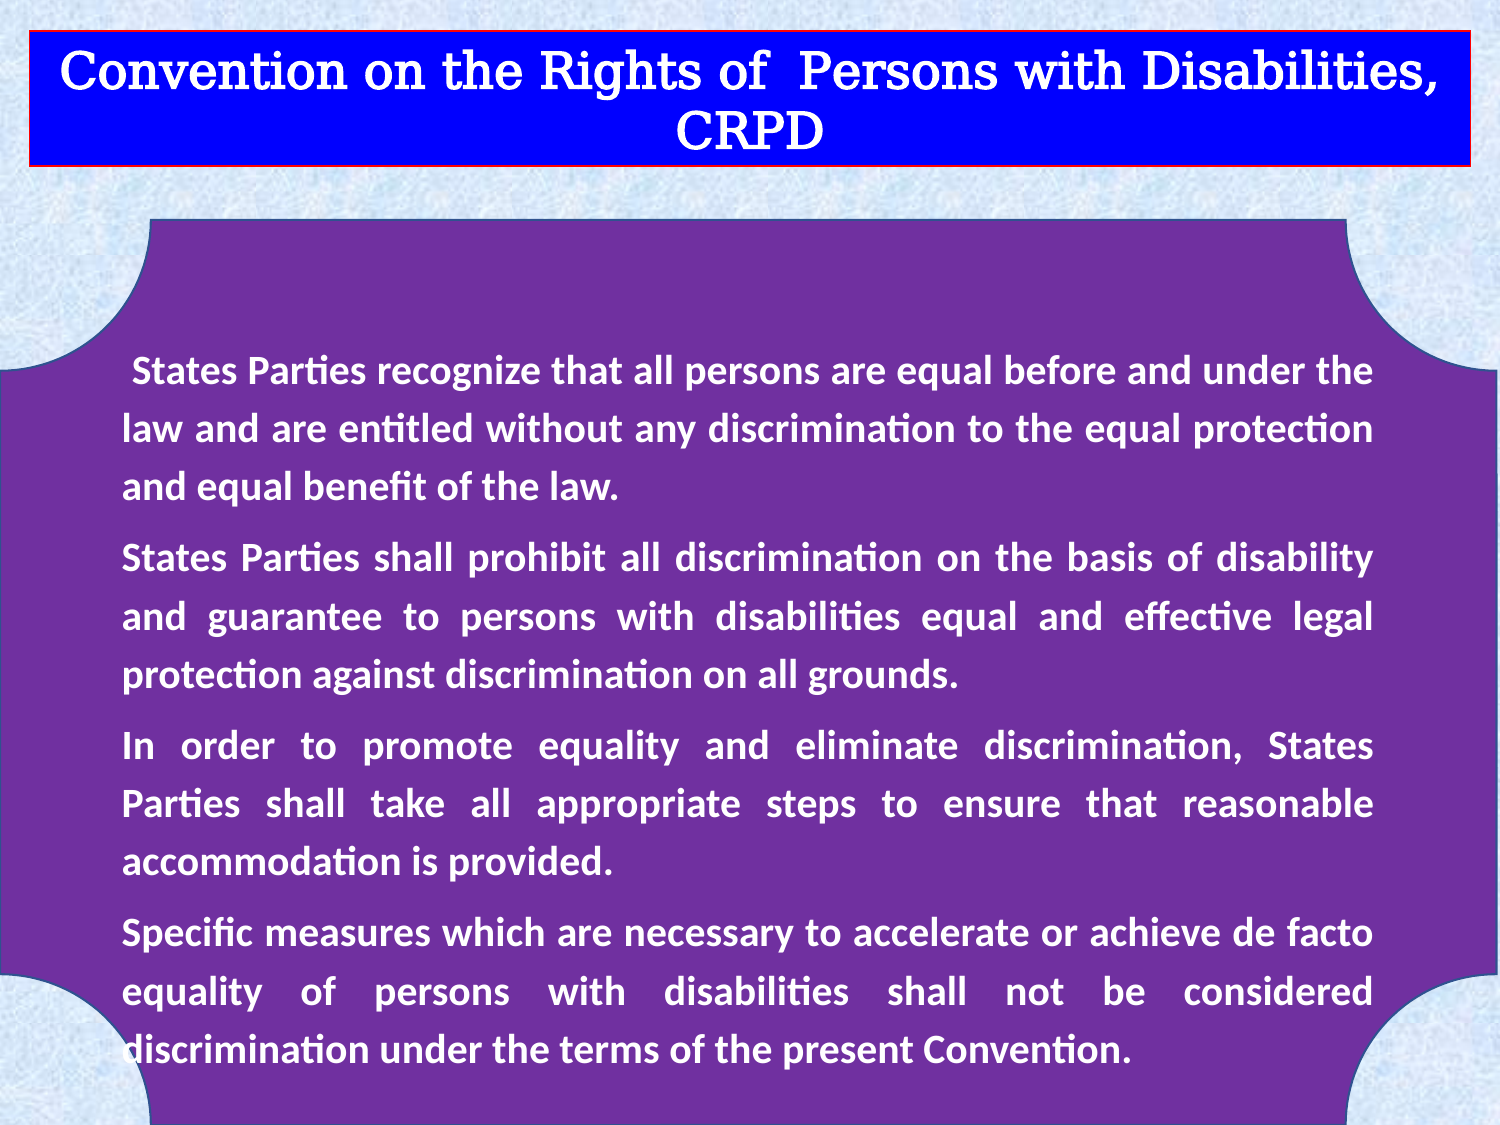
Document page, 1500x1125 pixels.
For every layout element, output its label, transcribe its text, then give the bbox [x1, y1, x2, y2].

title Article 5 ─ Equality and non-discrimination [51, 160, 1475, 350]
text_box States Parties recognize that all persons are equal before and under the law and are entitled without any discrimination to the equal protection and equal benefit of the law. States Parties shall prohibit all discrimination on the basis of disability and guarantee to persons with disabilities equal and effective legal protection against discrimination on all grounds. In order to promote equality and eliminate discrimination, States Parties shall take all appropriate steps to ensure that reasonable accommodation is provided. Specific measures which are necessary to accelerate or achieve de facto equality of persons with disabilities shall not be considered discrimination under the terms of the present Convention. [0, 219, 1497, 1125]
text_box Convention on the Rights of Persons with Disabilities, CRPD [29, 31, 1471, 166]
